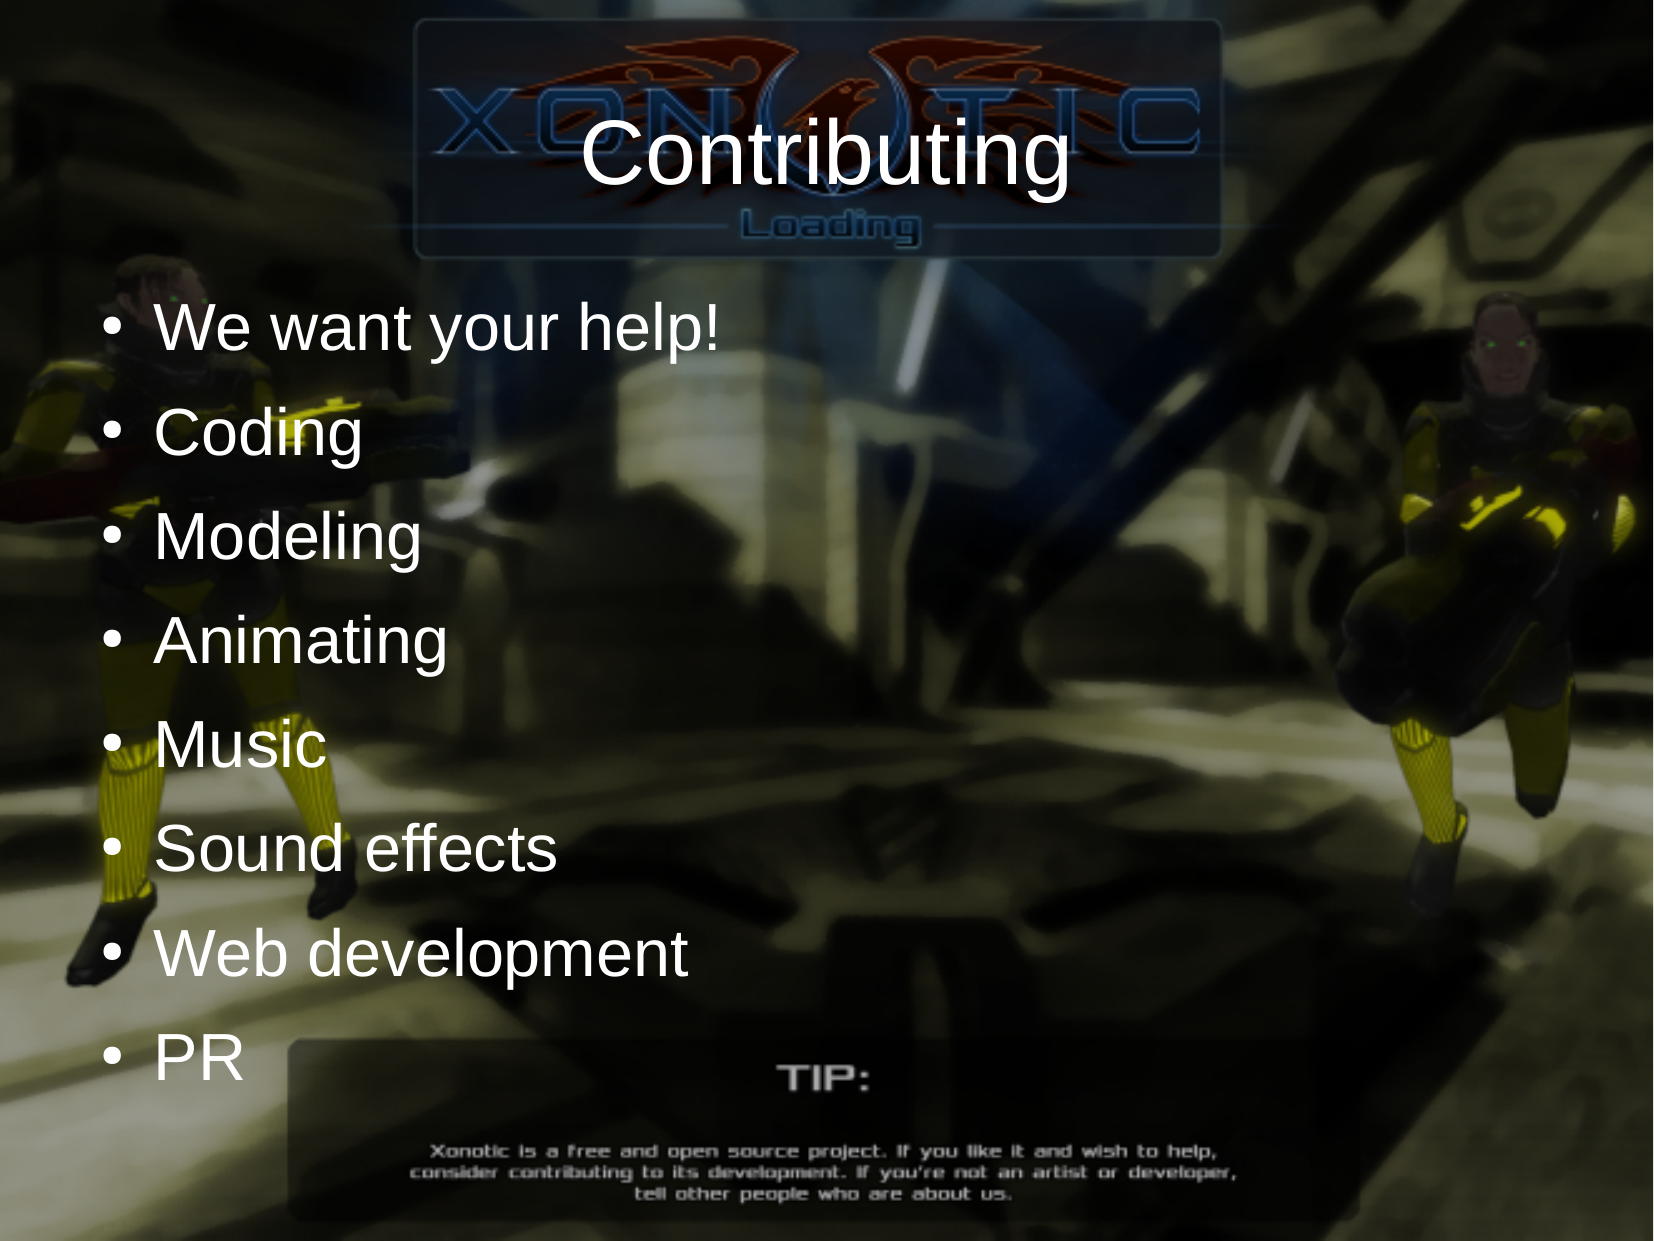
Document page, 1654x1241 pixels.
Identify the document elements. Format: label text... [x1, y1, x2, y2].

list We want your help! Coding Modeling Animating Music Sound effects Web development PR [82, 290, 1571, 1109]
picture [0, 0, 1654, 1241]
title Contributing [82, 49, 1571, 257]
